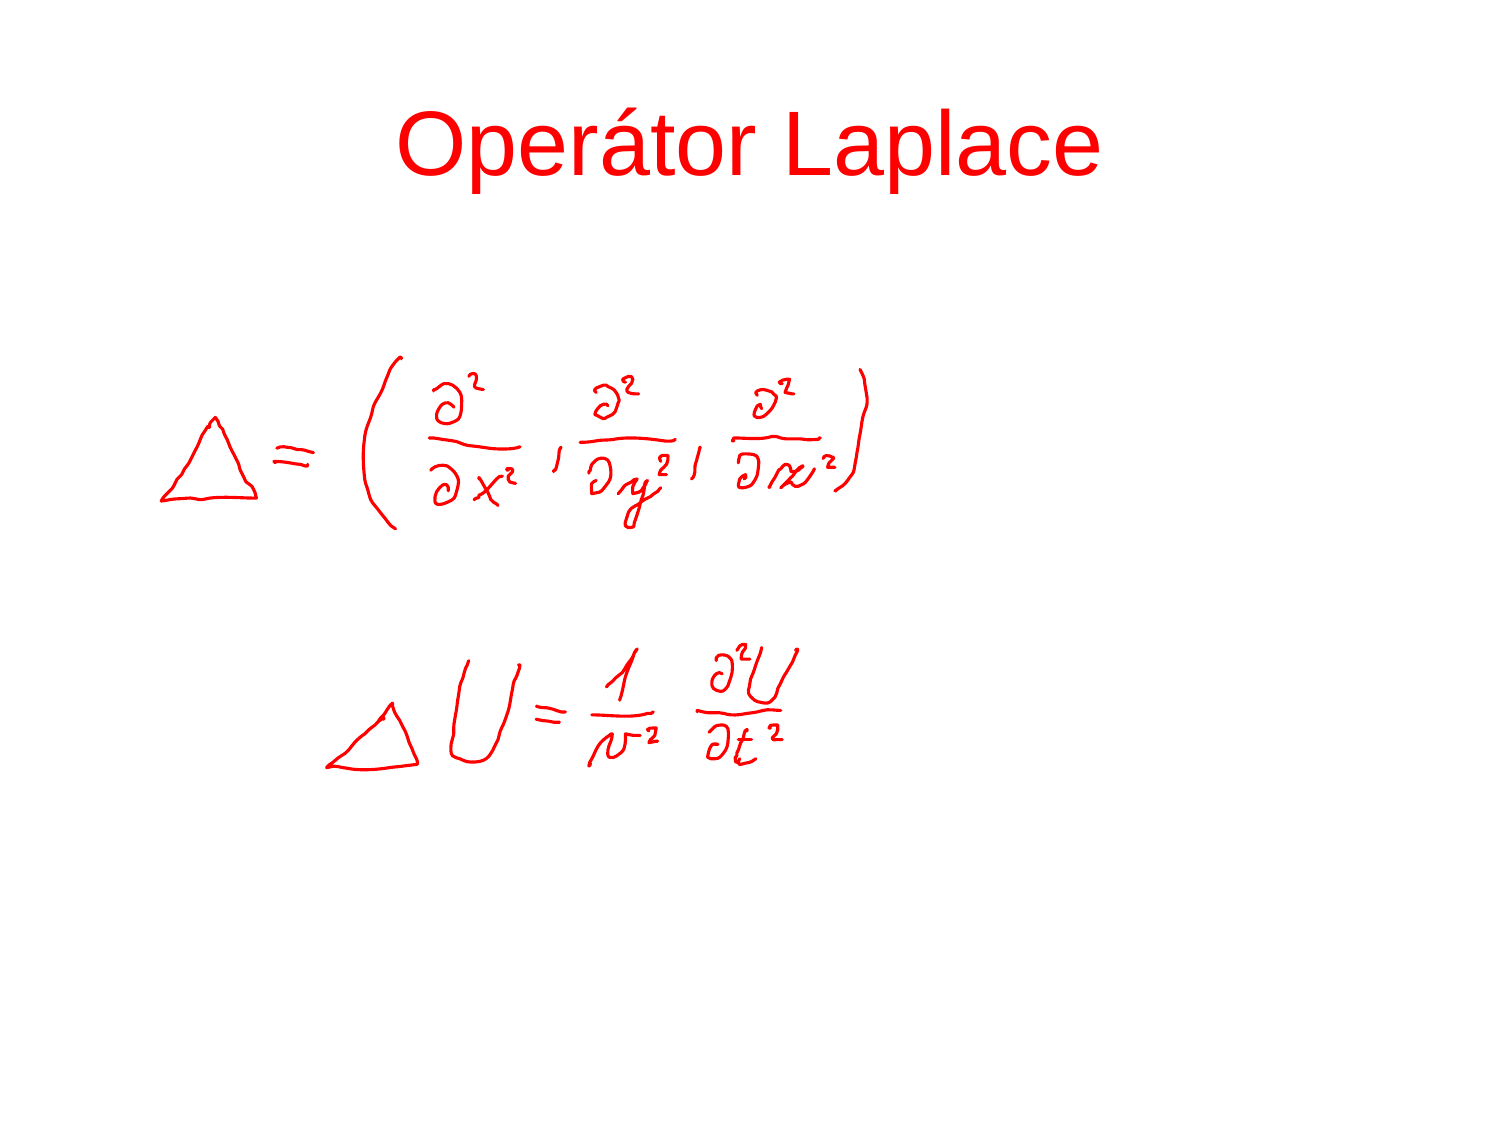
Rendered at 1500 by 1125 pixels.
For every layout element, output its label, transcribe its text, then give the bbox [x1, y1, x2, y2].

title Operátor Laplace [75, 45, 1426, 233]
